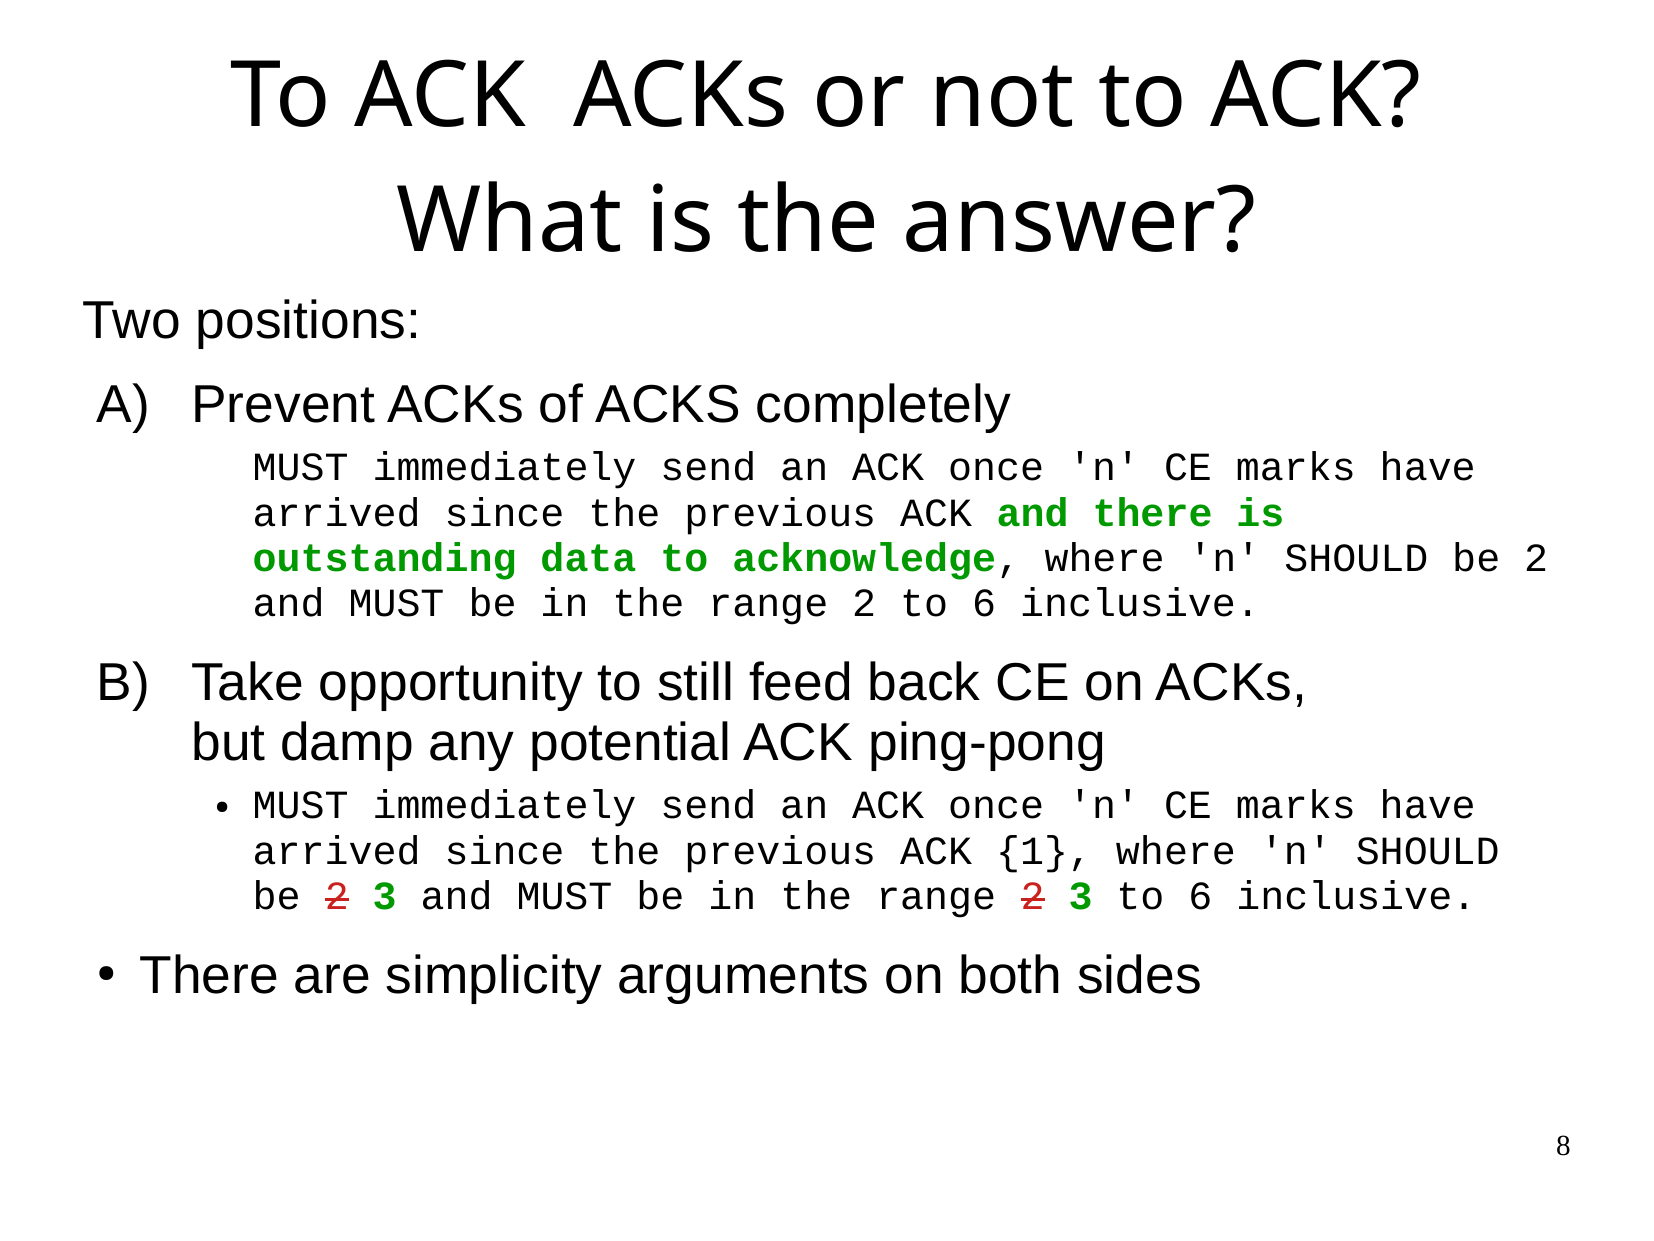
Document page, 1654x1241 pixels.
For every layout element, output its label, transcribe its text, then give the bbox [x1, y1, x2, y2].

title To ACK ACKs or not to ACK? What is the answer? [82, 32, 1571, 274]
list Two positions: Prevent ACKs of ACKS completely MUST immediately send an ACK once 'n' CE marks have arrived since the previous ACK and there is outstanding data to acknowledge, where 'n' SHOULD be 2 and MUST be in the range 2 to 6 inclusive. Take opportunity to still feed back CE on ACKs, but damp any potential ACK ping-pong MUST immediately send an ACK once 'n' CE marks have arrived since the previous ACK {1}, where 'n' SHOULD be 2 3 and MUST be in the range 2 3 to 6 inclusive. There are simplicity arguments on both sides [82, 290, 1571, 1010]
